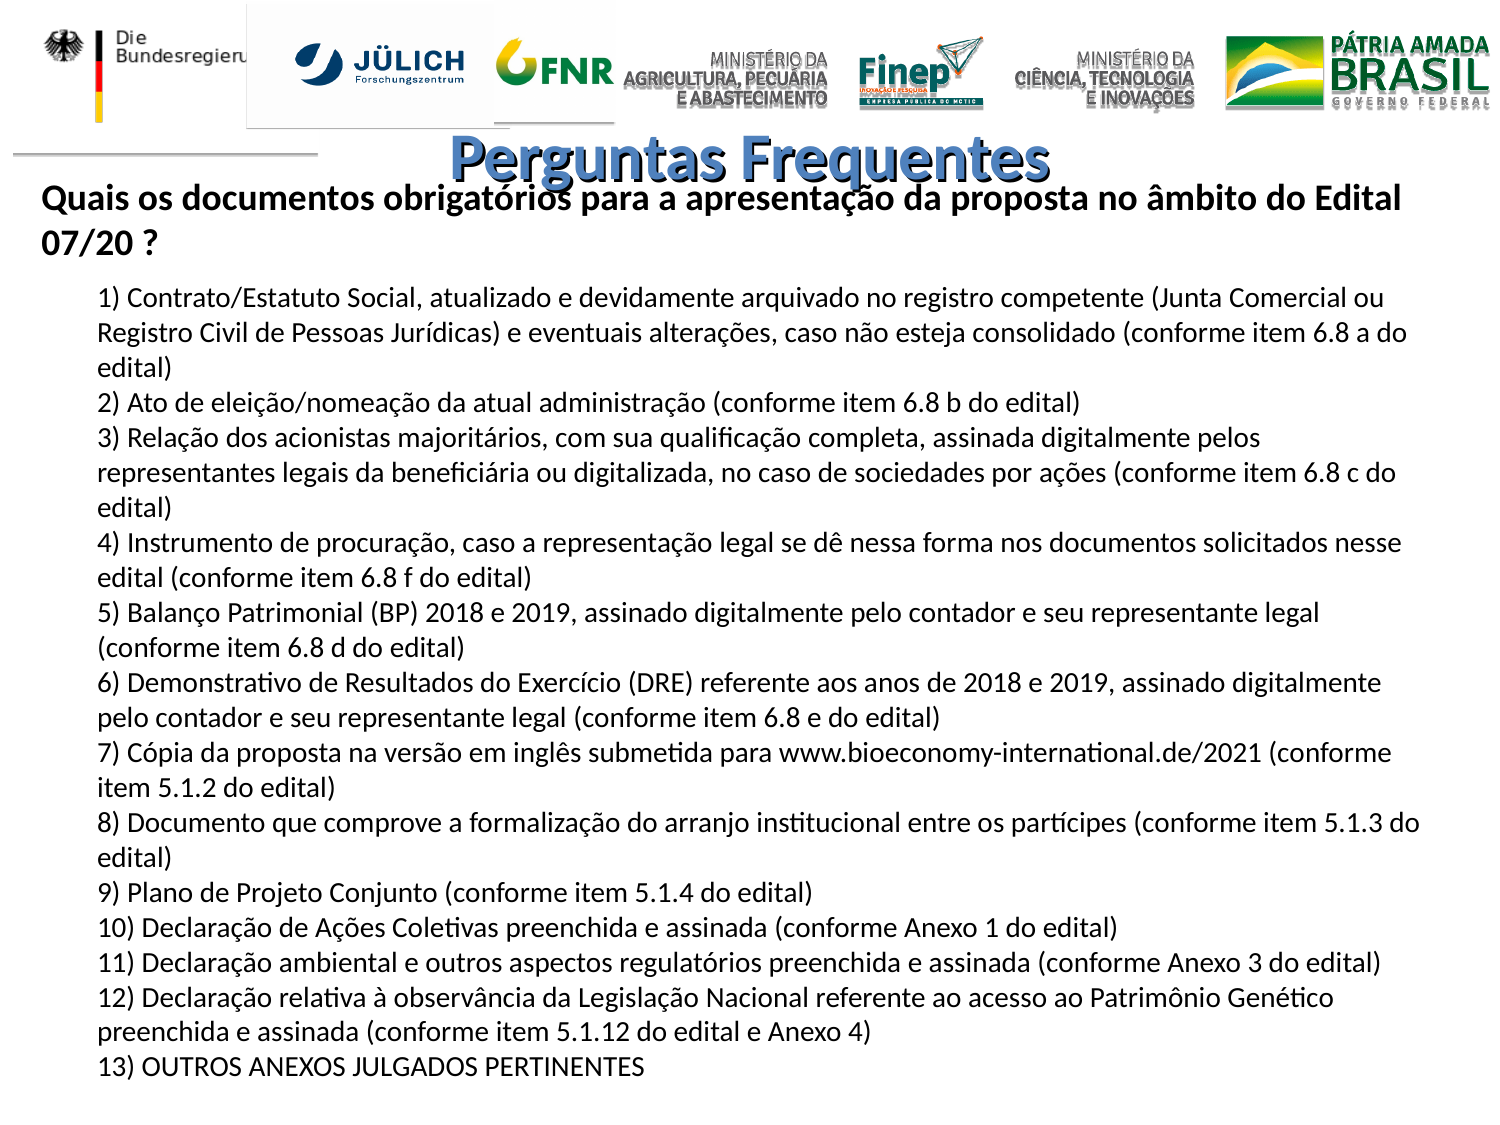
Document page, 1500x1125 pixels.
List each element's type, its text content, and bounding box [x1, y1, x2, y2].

text_box Perguntas Frequentes [0, 105, 1500, 196]
picture [13, 0, 1500, 105]
text_box 1) Contrato/Estatuto Social, atualizado e devidamente arquivado no registro competente (Junta Comercial ou Registro Civil de Pessoas Jurídicas) e eventuais alterações, caso não esteja consolidado (conforme item 6.8 a do edital) 2) Ato de eleição/nomeação da atual administração (conforme item 6.8 b do edital) 3) Relação dos acionistas majoritários, com sua qualificação completa, assinada digitalmente pelos representantes legais da beneficiária ou digitalizada, no caso de sociedades por ações (conforme item 6.8 c do edital) 4) Instrumento de procuração, caso a representação legal se dê nessa forma nos documentos solicitados nesse edital (conforme item 6.8 f do edital) 5) Balanço Patrimonial (BP) 2018 e 2019, assinado digitalmente pelo contador e seu representante legal (conforme item 6.8 d do edital) 6) Demonstrativo de Resultados do Exercício (DRE) referente aos anos de 2018 e 2019, assinado digitalmente pelo contador e seu representante legal (conforme item 6.8 e do edital) 7) Cópia da proposta na versão em inglês submetida para www.bioeconomy-international.de/2021 (conforme item 5.1.2 do edital) 8) Documento que comprove a formalização do arranjo institucional entre os partícipes (conforme item 5.1.3 do edital) 9) Plano de Projeto Conjunto (conforme item 5.1.4 do edital) 10) Declaração de Ações Coletivas preenchida e assinada (conforme Anexo 1 do edital) 11) Declaração ambiental e outros aspectos regulatórios preenchida e assinada (conforme Anexo 3 do edital) 12) Declaração relativa à observância da Legislação Nacional referente ao acesso ao Patrimônio Genético preenchida e assinada (conforme item 5.1.12 do edital e Anexo 4) 13) OUTROS ANEXOS JULGADOS PERTINENTES [82, 271, 1445, 1090]
text_box Quais os documentos obrigatórios para a apresentação da proposta no âmbito do Edital 07/20 ? [26, 165, 1474, 270]
